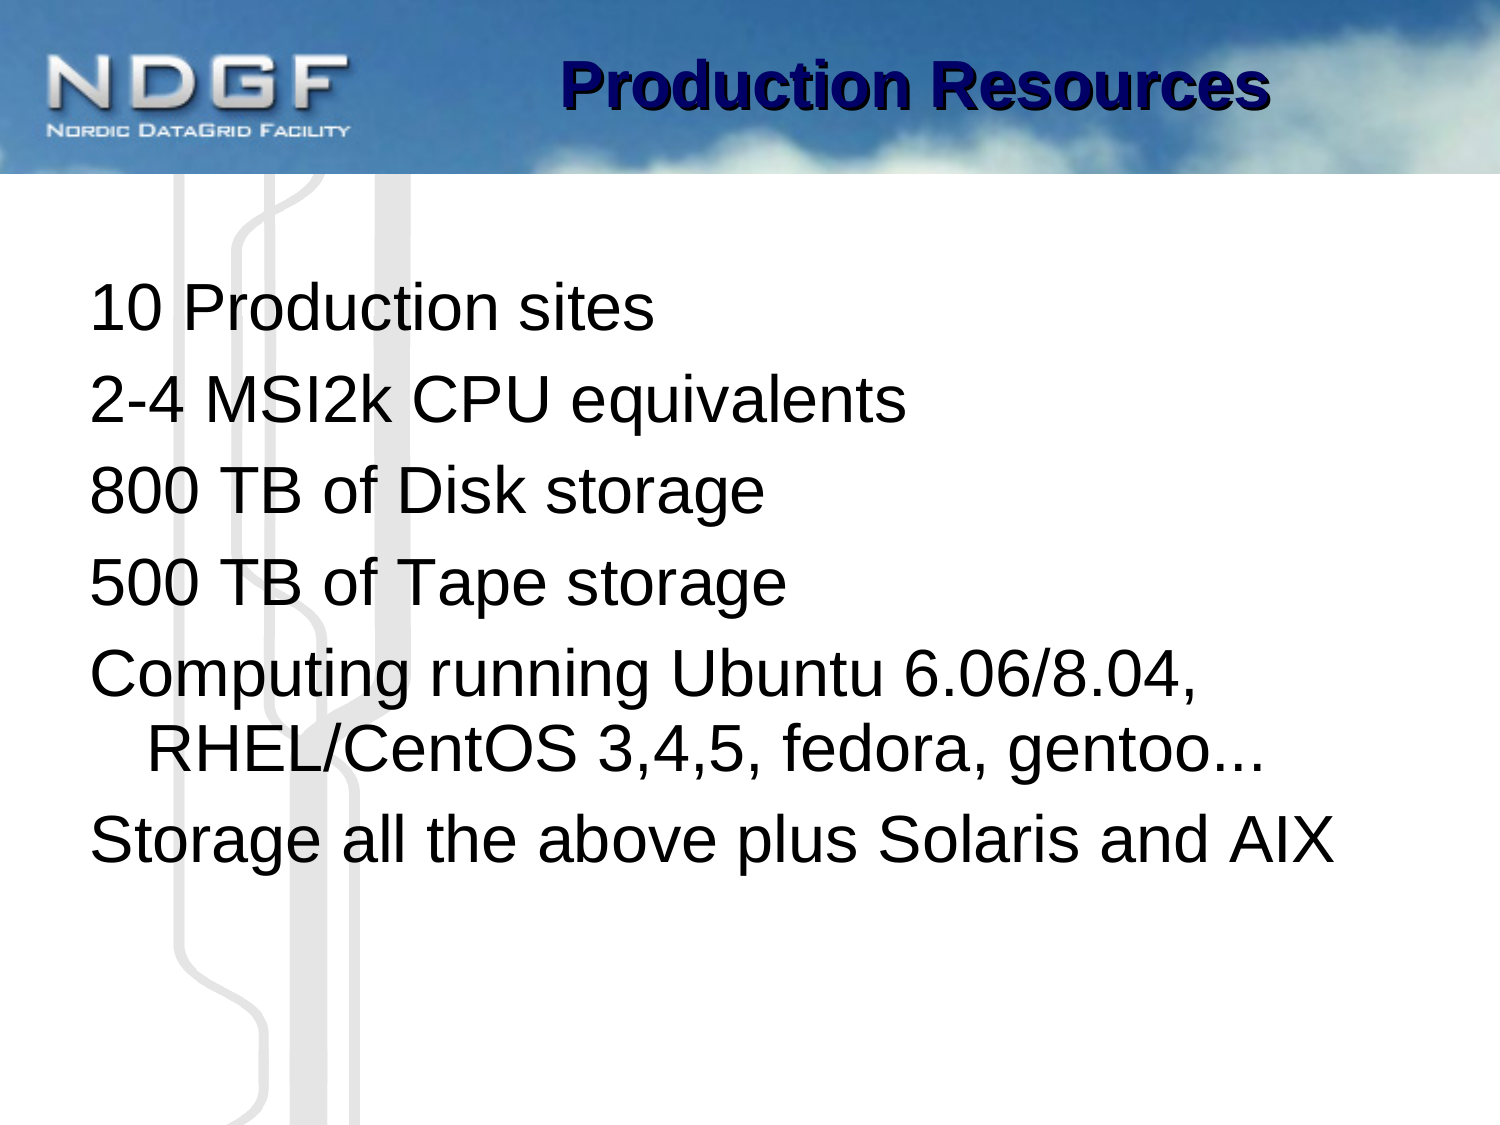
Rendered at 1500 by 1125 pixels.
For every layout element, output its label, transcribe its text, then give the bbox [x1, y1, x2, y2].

picture [0, 0, 1500, 1125]
title Production Resources [372, 19, 1459, 149]
list 10 Production sites 2-4 MSI2k CPU equivalents 800 TB of Disk storage 500 TB of Tape storage Computing running Ubuntu 6.06/8.04, RHEL/CentOS 3,4,5, fedora, gentoo... Storage all the above plus Solaris and AIX [75, 262, 1426, 1006]
